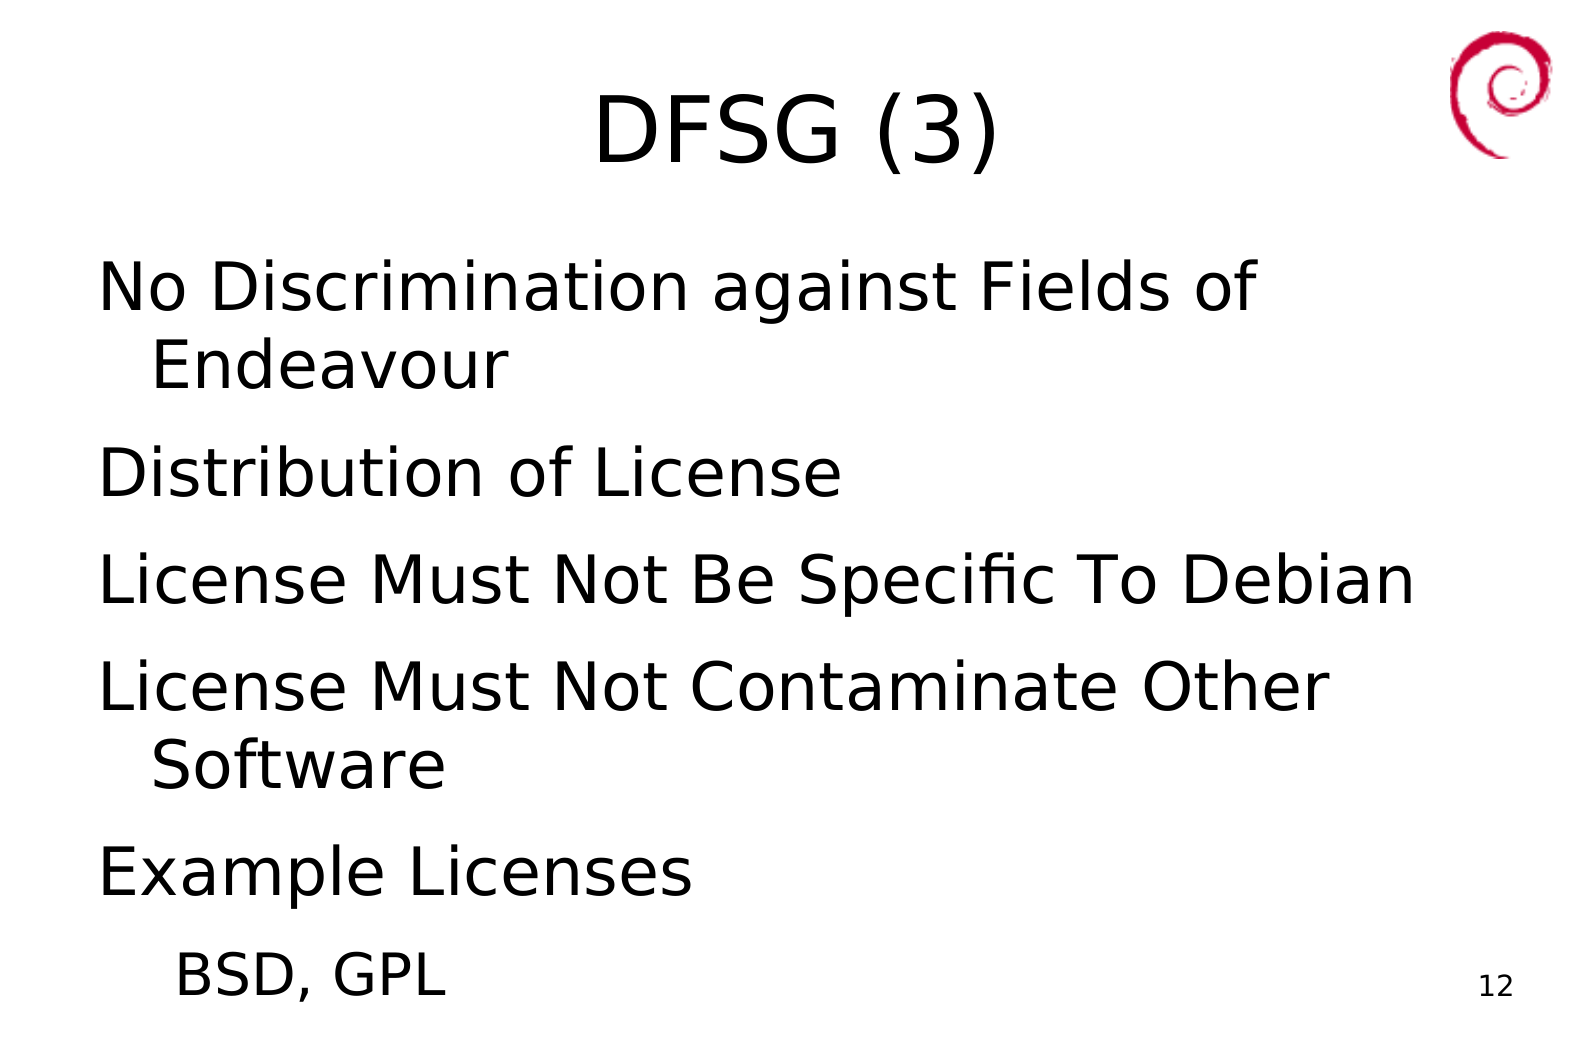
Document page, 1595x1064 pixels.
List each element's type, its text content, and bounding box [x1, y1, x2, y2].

list No Discrimination against Fields of Endeavour Distribution of License License Must Not Be Specific To Debian License Must Not Contaminate Other Software Example Licenses BSD, GPL [79, 248, 1515, 1009]
picture [1450, 31, 1555, 159]
title DFSG (3) [79, 42, 1515, 221]
